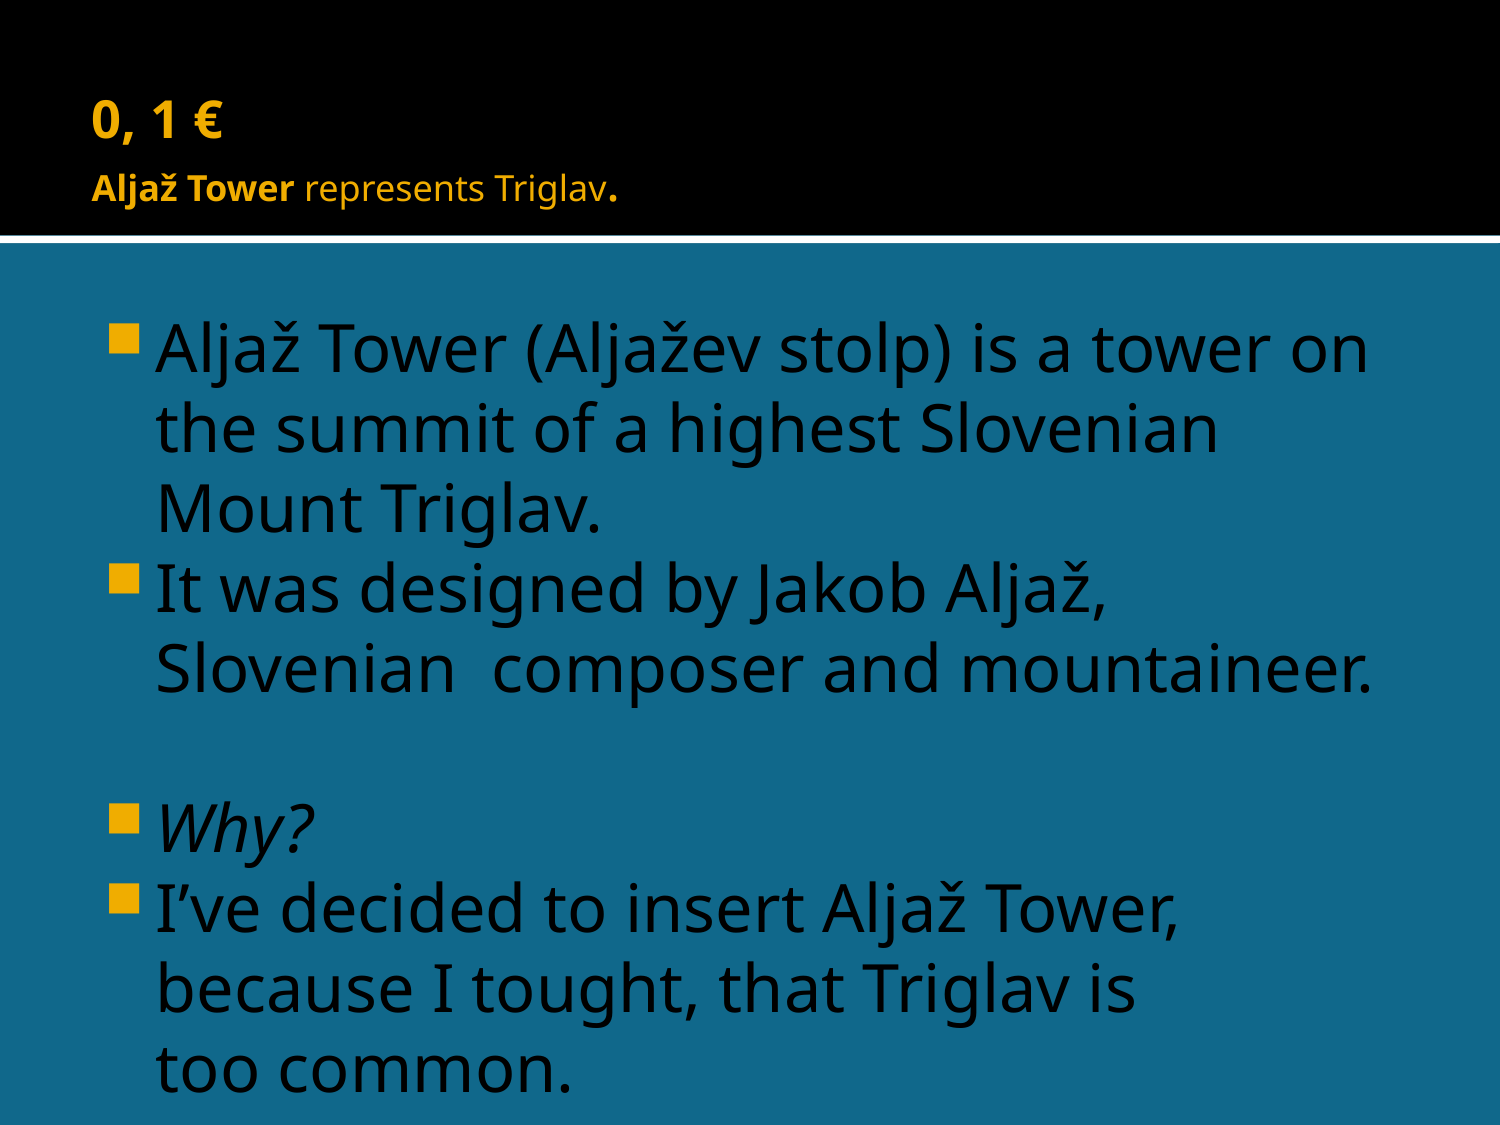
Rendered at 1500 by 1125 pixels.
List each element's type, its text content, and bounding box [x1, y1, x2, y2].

title 0, 1 € Aljaž Tower represents Triglav. [76, 78, 1427, 284]
list Aljaž Tower (Aljažev stolp) is a tower on the summit of a highest Slovenian Mount Triglav. It was designed by Jakob Aljaž, Slovenian composer and mountaineer. Why? I’ve decided to insert Aljaž Tower, because I tought, that Triglav is too common. [75, 291, 1425, 1050]
